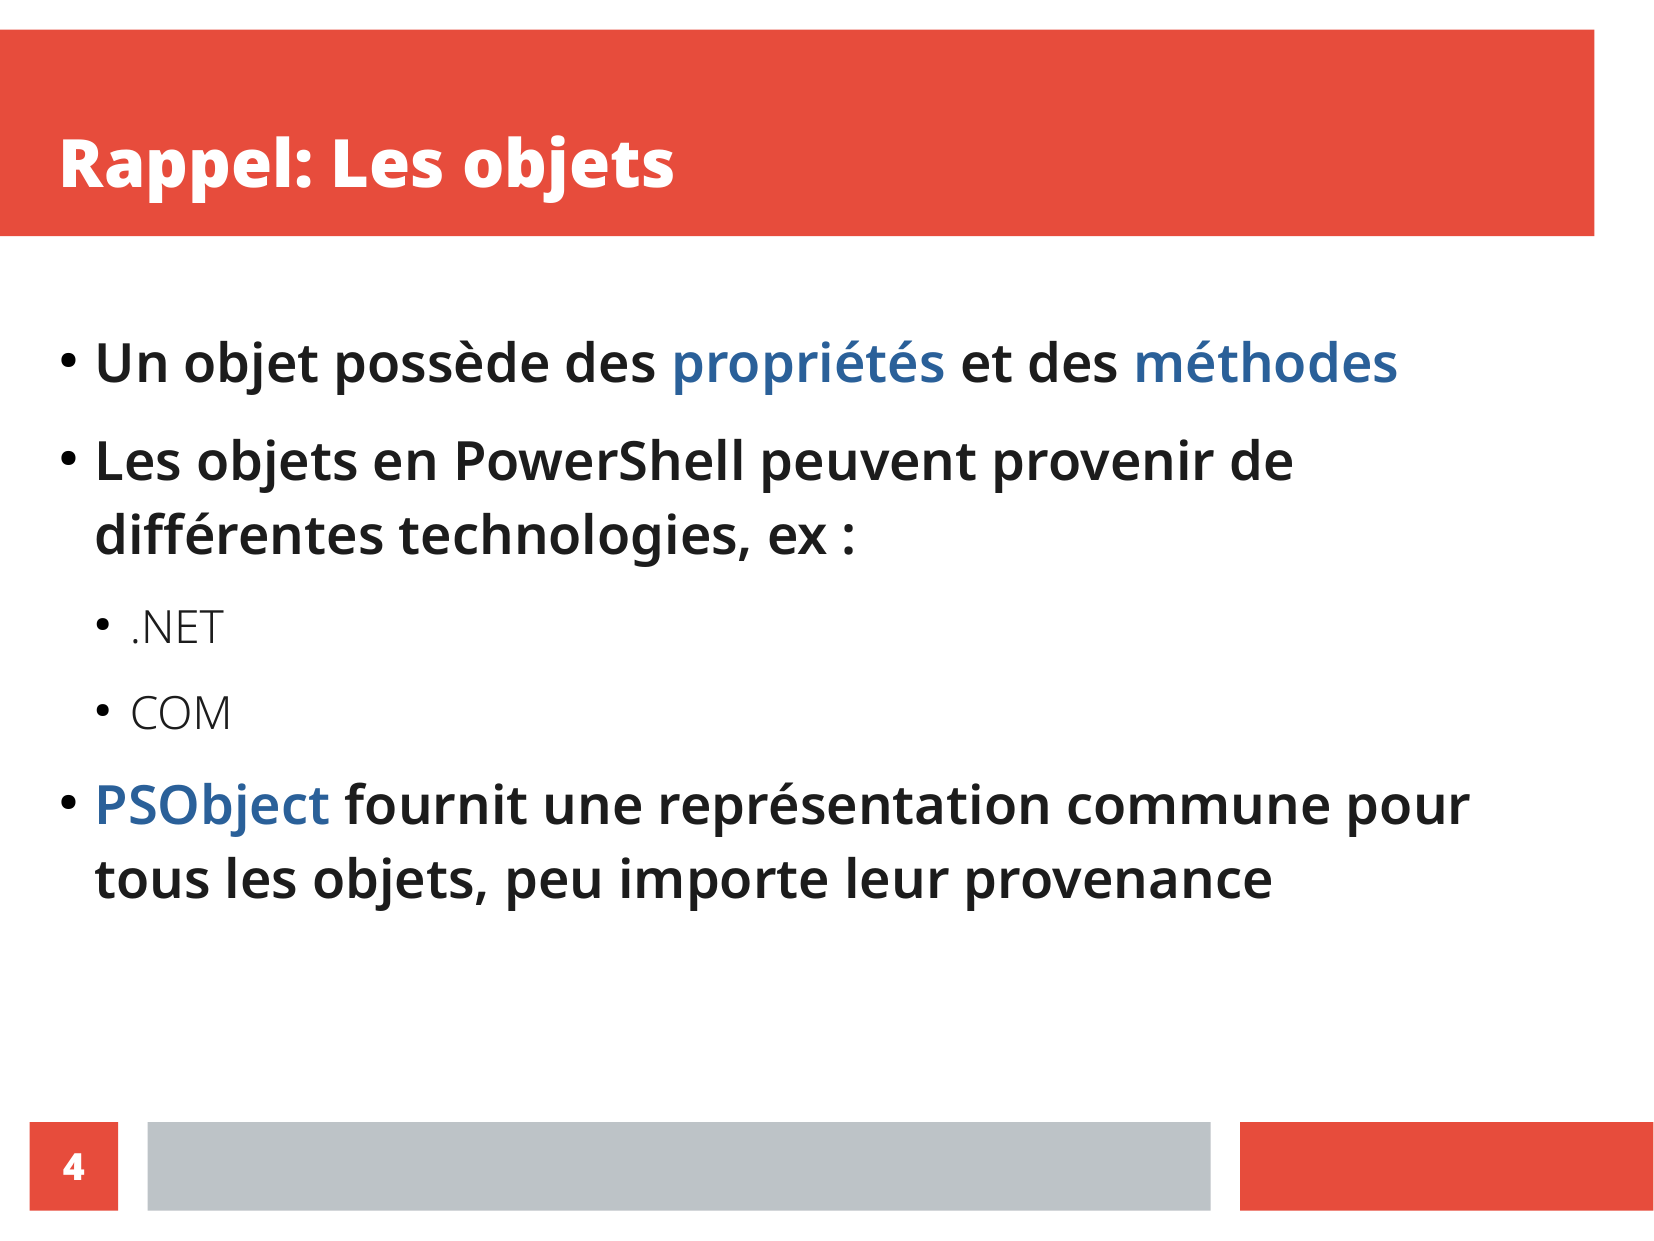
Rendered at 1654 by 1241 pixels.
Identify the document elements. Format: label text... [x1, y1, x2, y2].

title Rappel: Les objets [59, 59, 1595, 207]
list Un objet possède des propriétés et des méthodes Les objets en PowerShell peuvent provenir de différentes technologies, ex : .NET COM PSObject fournit une représentation commune pour tous les objets, peu importe leur provenance [59, 324, 1565, 1093]
